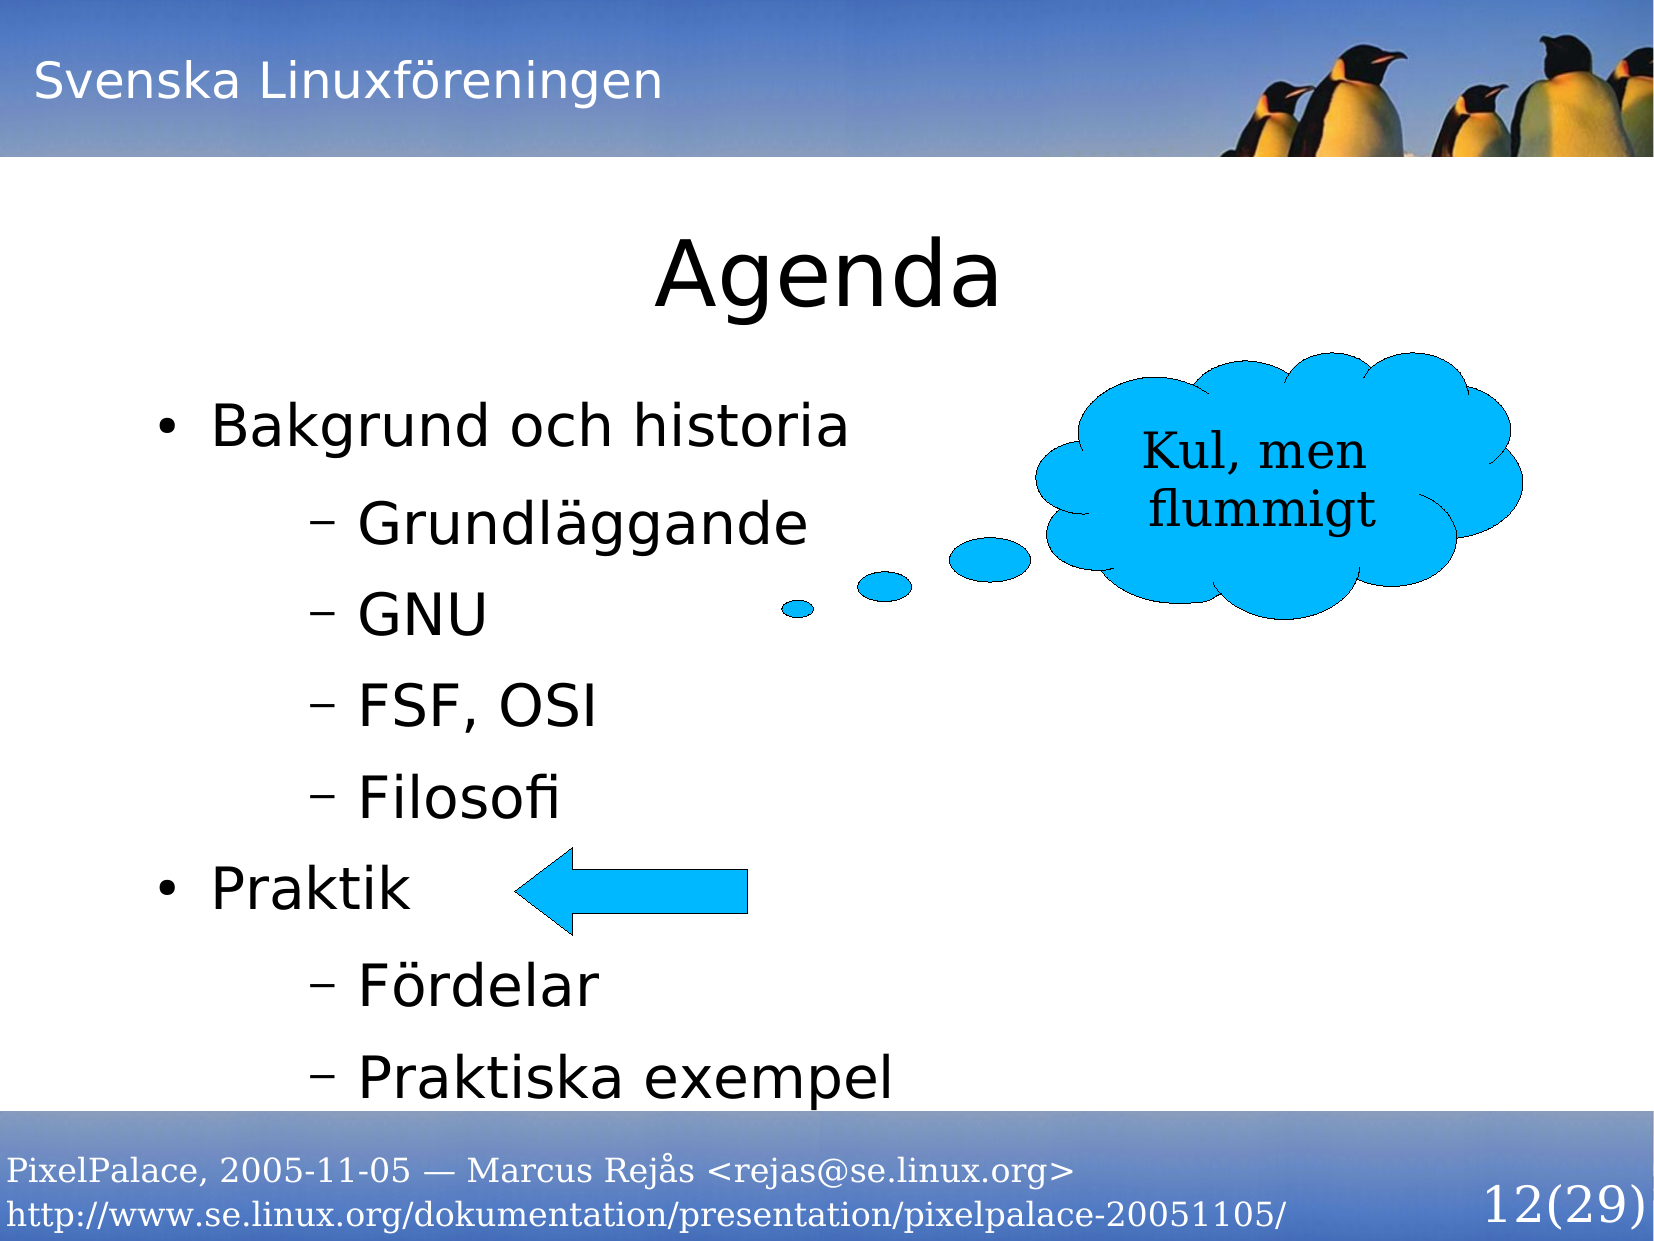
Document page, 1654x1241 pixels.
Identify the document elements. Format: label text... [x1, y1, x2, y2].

text_box [514, 847, 748, 936]
text_box Kul, men flummigt [949, 537, 1031, 583]
title Agenda [123, 160, 1537, 389]
text_box Kul, men flummigt [857, 571, 912, 602]
picture [0, 1111, 1654, 1241]
picture [0, 0, 1654, 157]
text_box Kul, men flummigt [781, 600, 814, 618]
list Bakgrund och historia Grundläggande GNU FSF, OSI Filosofi Praktik Fördelar Praktiska exempel [121, 392, 1534, 1113]
text_box Kul, men flummigt [1035, 352, 1523, 620]
